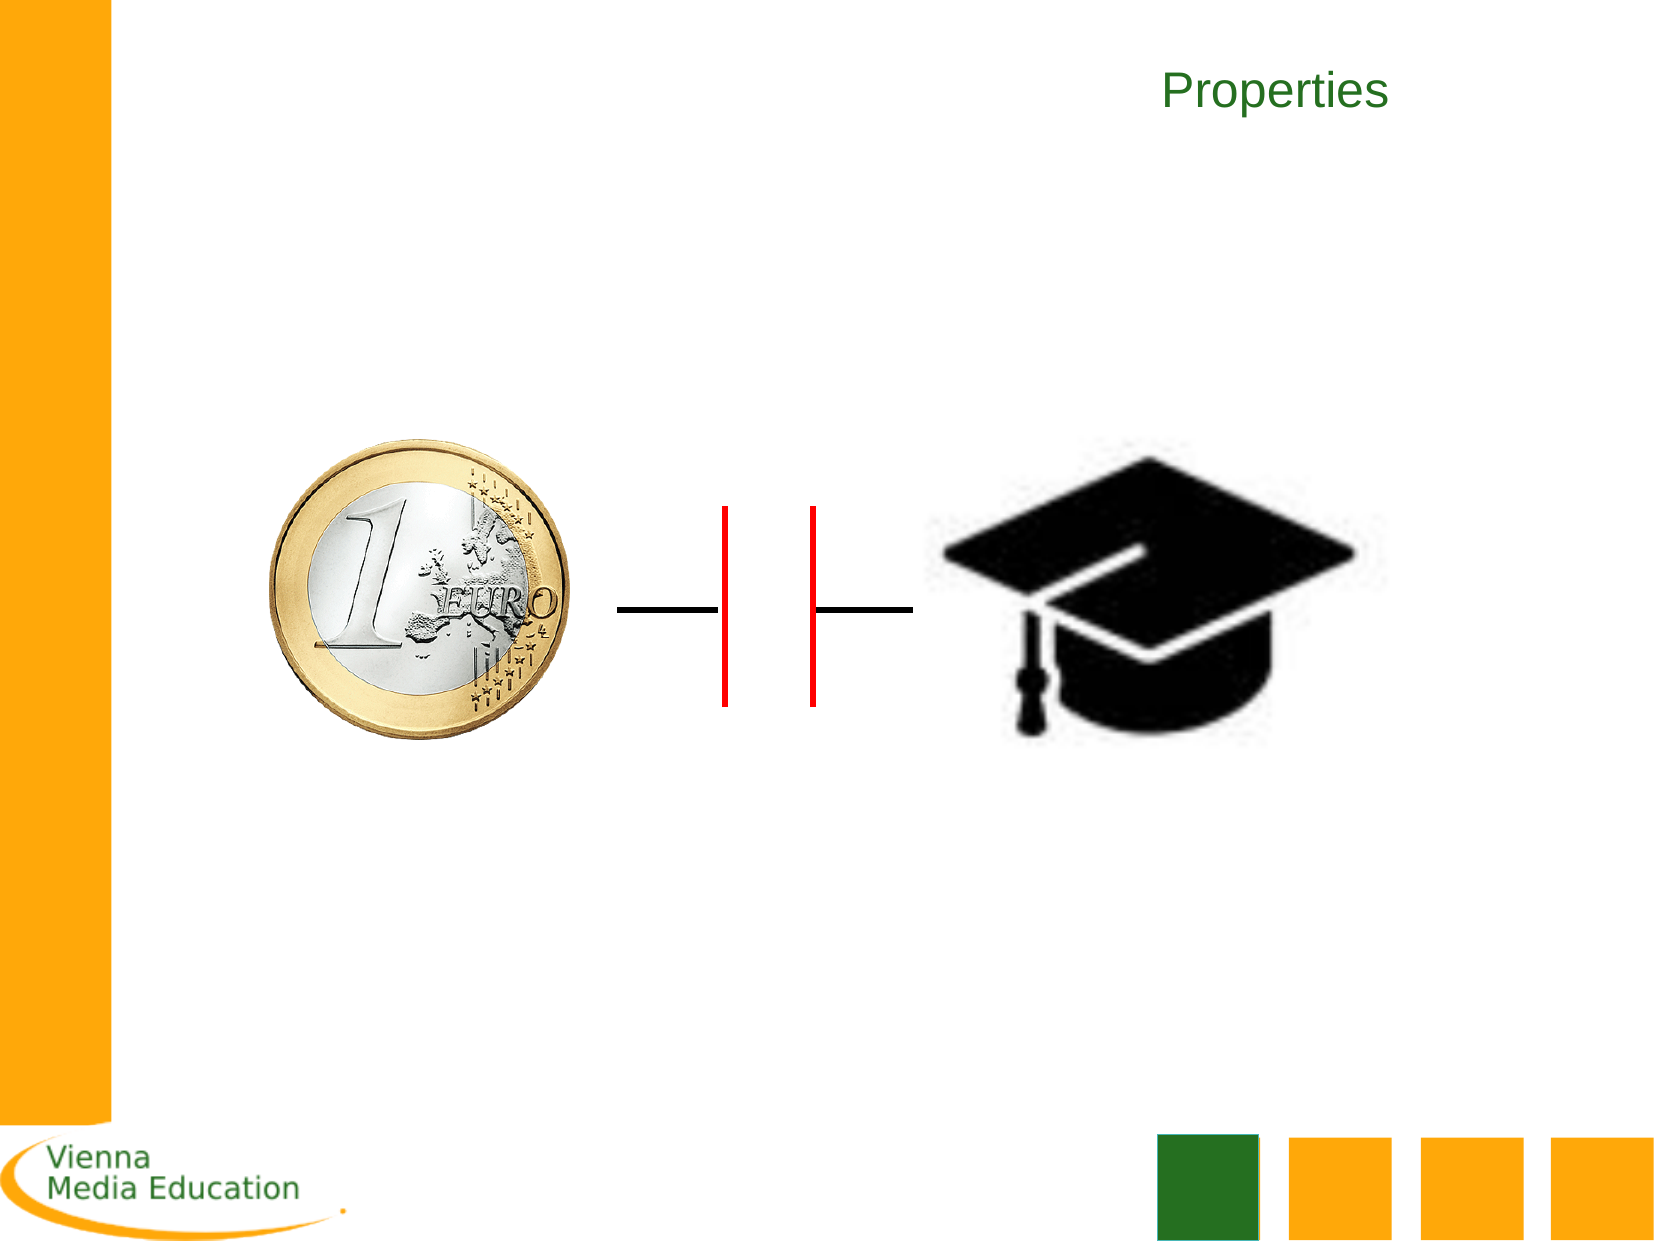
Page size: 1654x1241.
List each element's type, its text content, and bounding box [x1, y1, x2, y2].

text_box [1157, 1134, 1259, 1241]
picture [0, 1114, 398, 1241]
picture [907, 430, 1406, 763]
picture [264, 436, 573, 744]
text_box Properties [1161, 62, 1555, 163]
